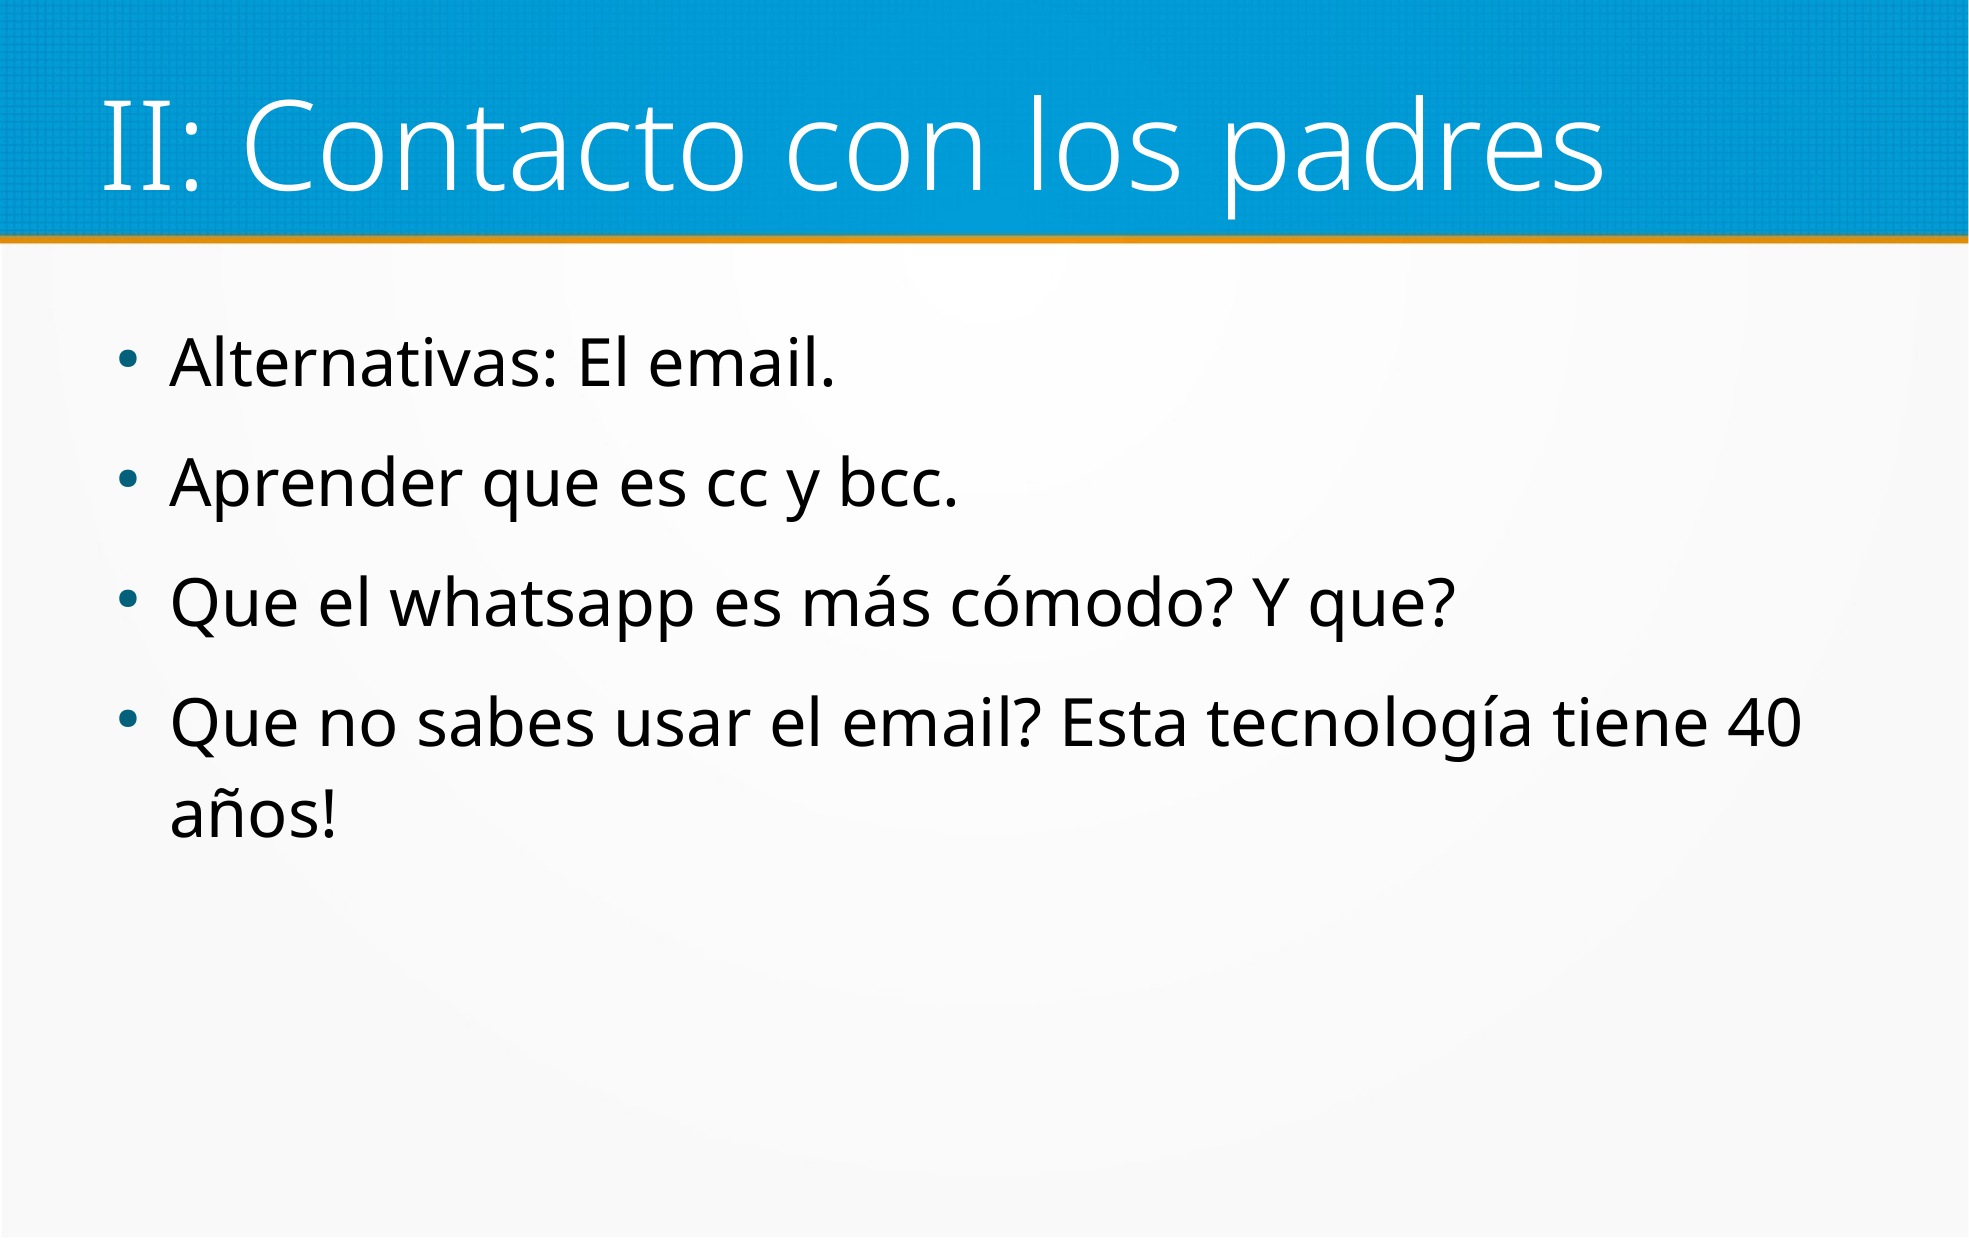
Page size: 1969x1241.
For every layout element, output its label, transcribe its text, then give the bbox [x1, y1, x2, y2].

list Alternativas: El email. Aprender que es cc y bcc. Que el whatsapp es más cómodo? Y que? Que no sabes usar el email? Esta tecnología tiene 40 años! [98, 315, 1861, 1081]
title II: Contacto con los padres [98, 19, 1870, 227]
picture [0, 233, 1969, 1241]
